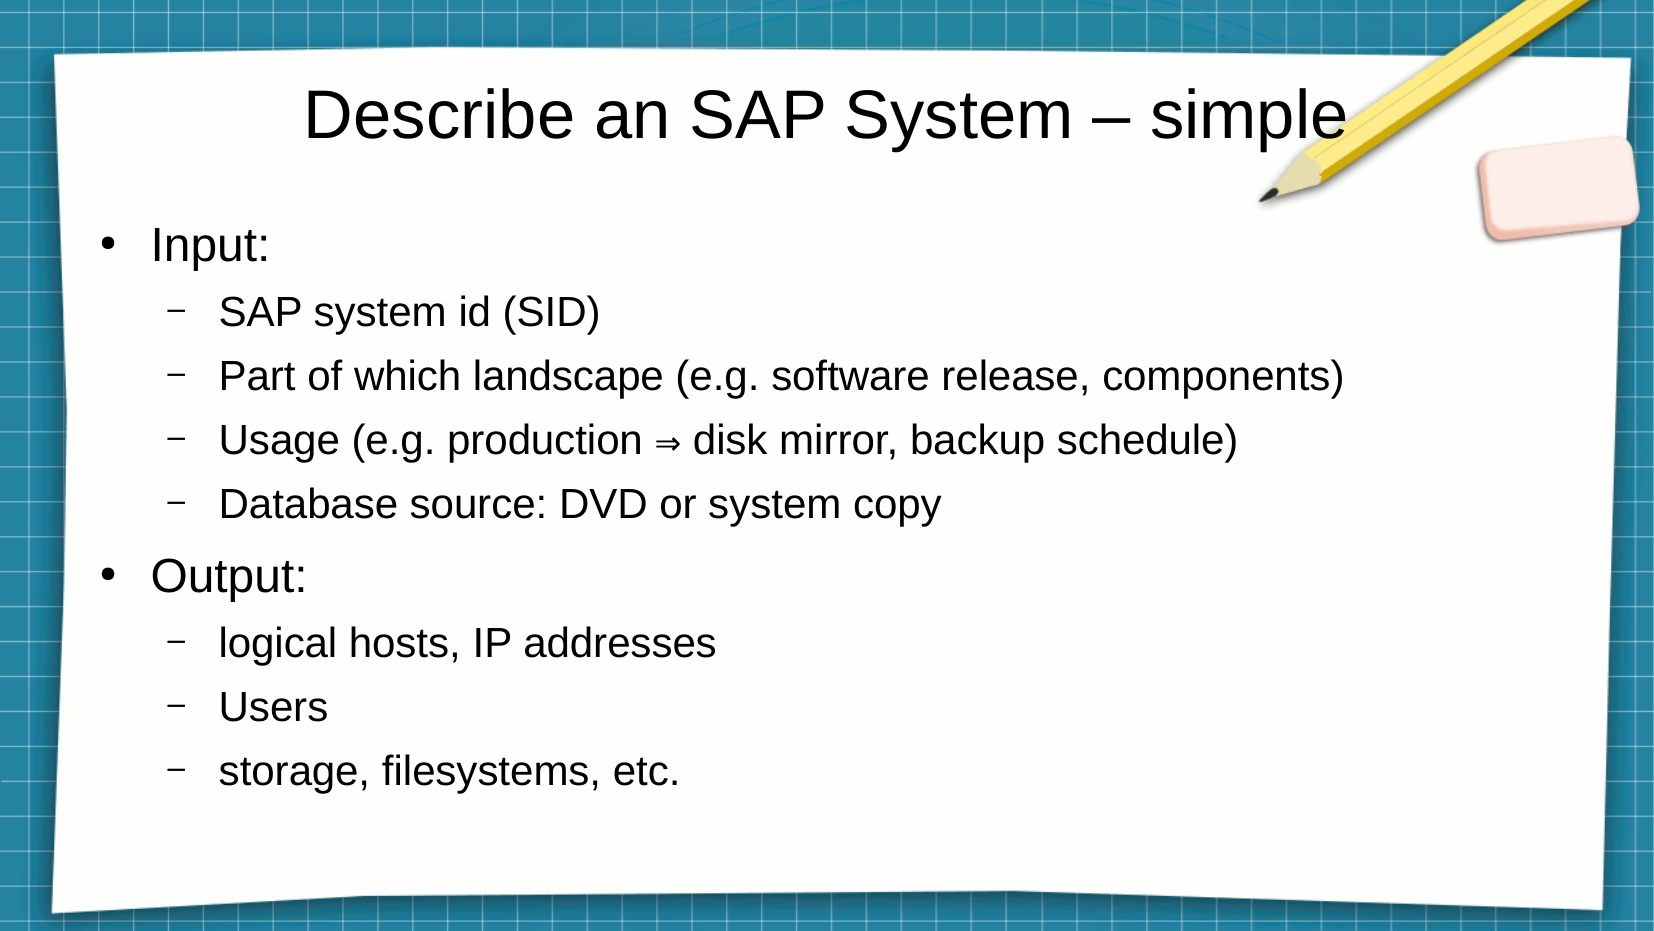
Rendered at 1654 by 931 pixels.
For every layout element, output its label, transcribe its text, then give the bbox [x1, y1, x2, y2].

title Describe an SAP System – simple [82, 37, 1571, 193]
picture [0, 0, 1654, 931]
list Input: SAP system id (SID) Part of which landscape (e.g. software release, components) Usage (e.g. production ⇒ disk mirror, backup schedule) Database source: DVD or system copy Output: logical hosts, IP addresses Users storage, filesystems, etc. [82, 217, 1571, 798]
